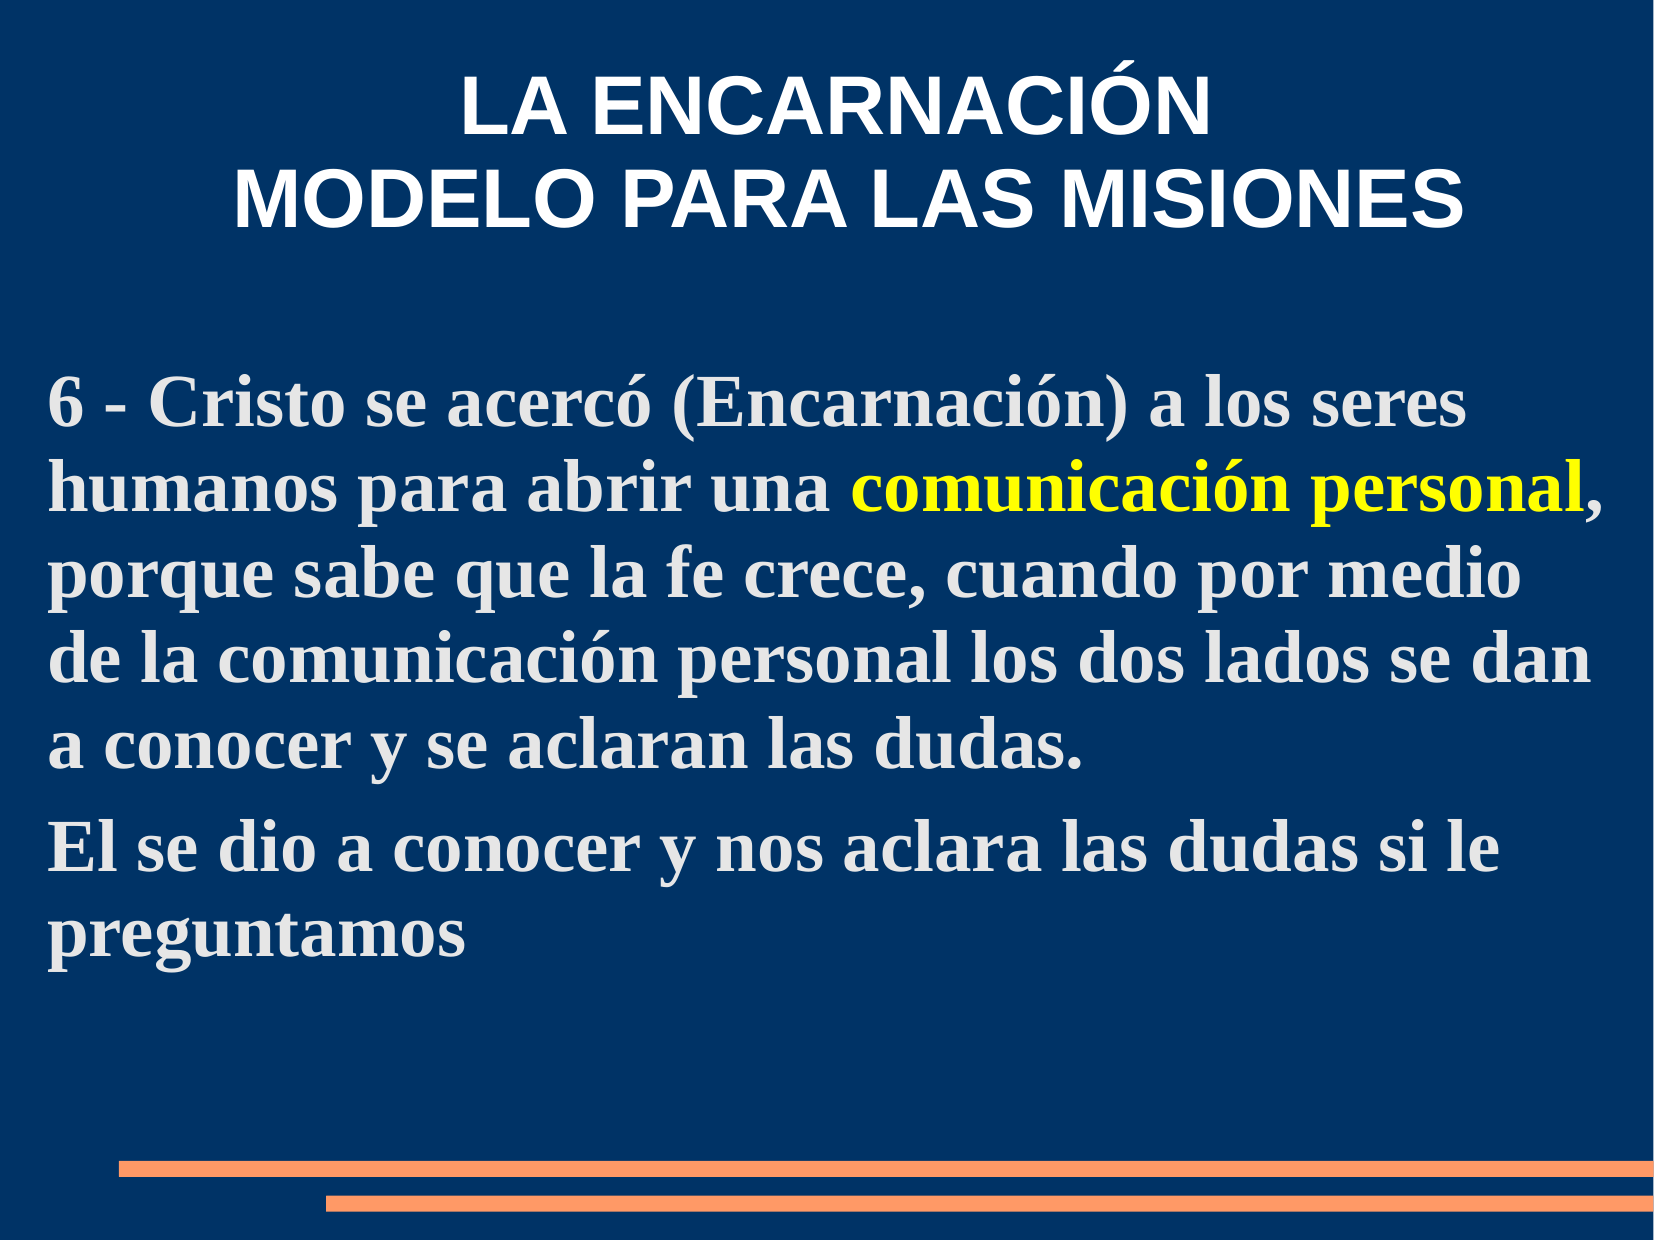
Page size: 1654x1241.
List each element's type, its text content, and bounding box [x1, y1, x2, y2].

list 6 - Cristo se acercó (Encarnación) a los seres humanos para abrir una comunicación personal, porque sabe que la fe crece, cuando por medio de la comunicación personal los dos lados se dan a conocer y se aclaran las dudas. El se dio a conocer y nos aclara las dudas si le preguntamos [47, 354, 1607, 1052]
title LA ENCARNACIÓN MODELO PARA LAS MISIONES [121, 46, 1534, 254]
